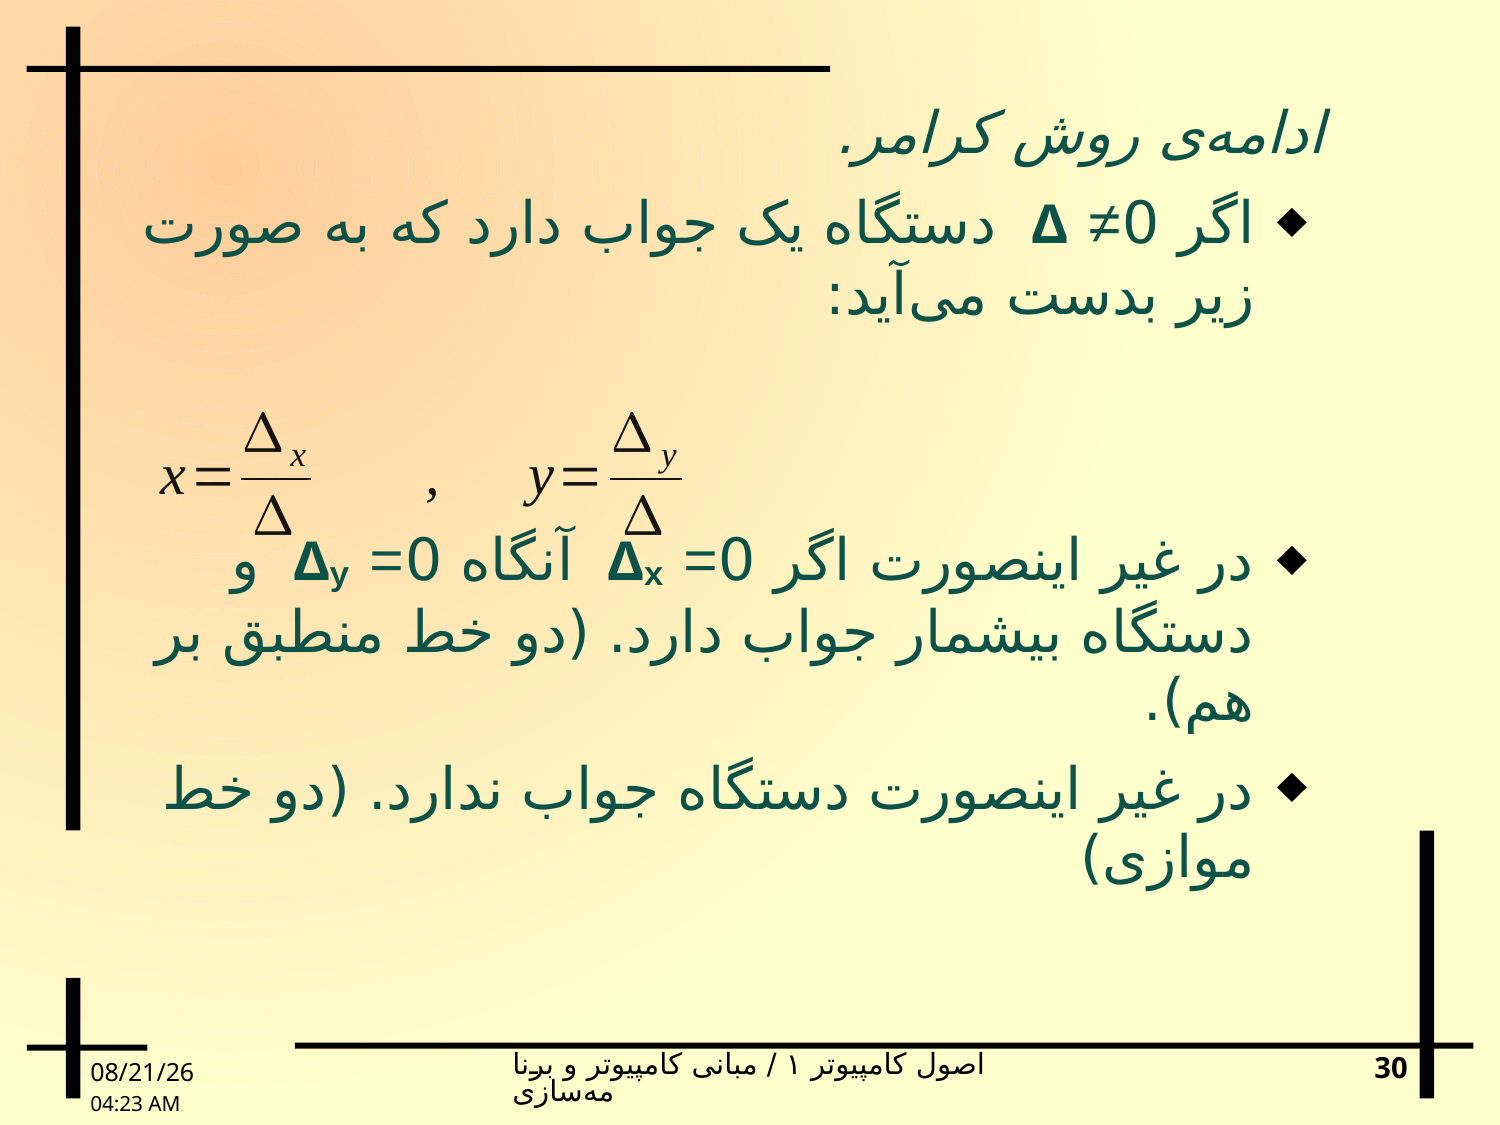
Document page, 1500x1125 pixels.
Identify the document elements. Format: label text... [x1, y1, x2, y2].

chart [150, 400, 320, 548]
list ادامه‌ی روش کرامر. اگر 0≠ ∆ دستگاه یک جواب دارد که به صورت زیر بدست می‌آید: در غیر اینصورت اگر 0= x∆ آنگاه 0= y∆ و دستگاه بیشمار جواب دارد. (دو خط منطبق بر هم). در غیر اینصورت دستگاه جواب ندارد. (دو خط موازی) [112, 99, 1378, 893]
chart [415, 401, 691, 548]
